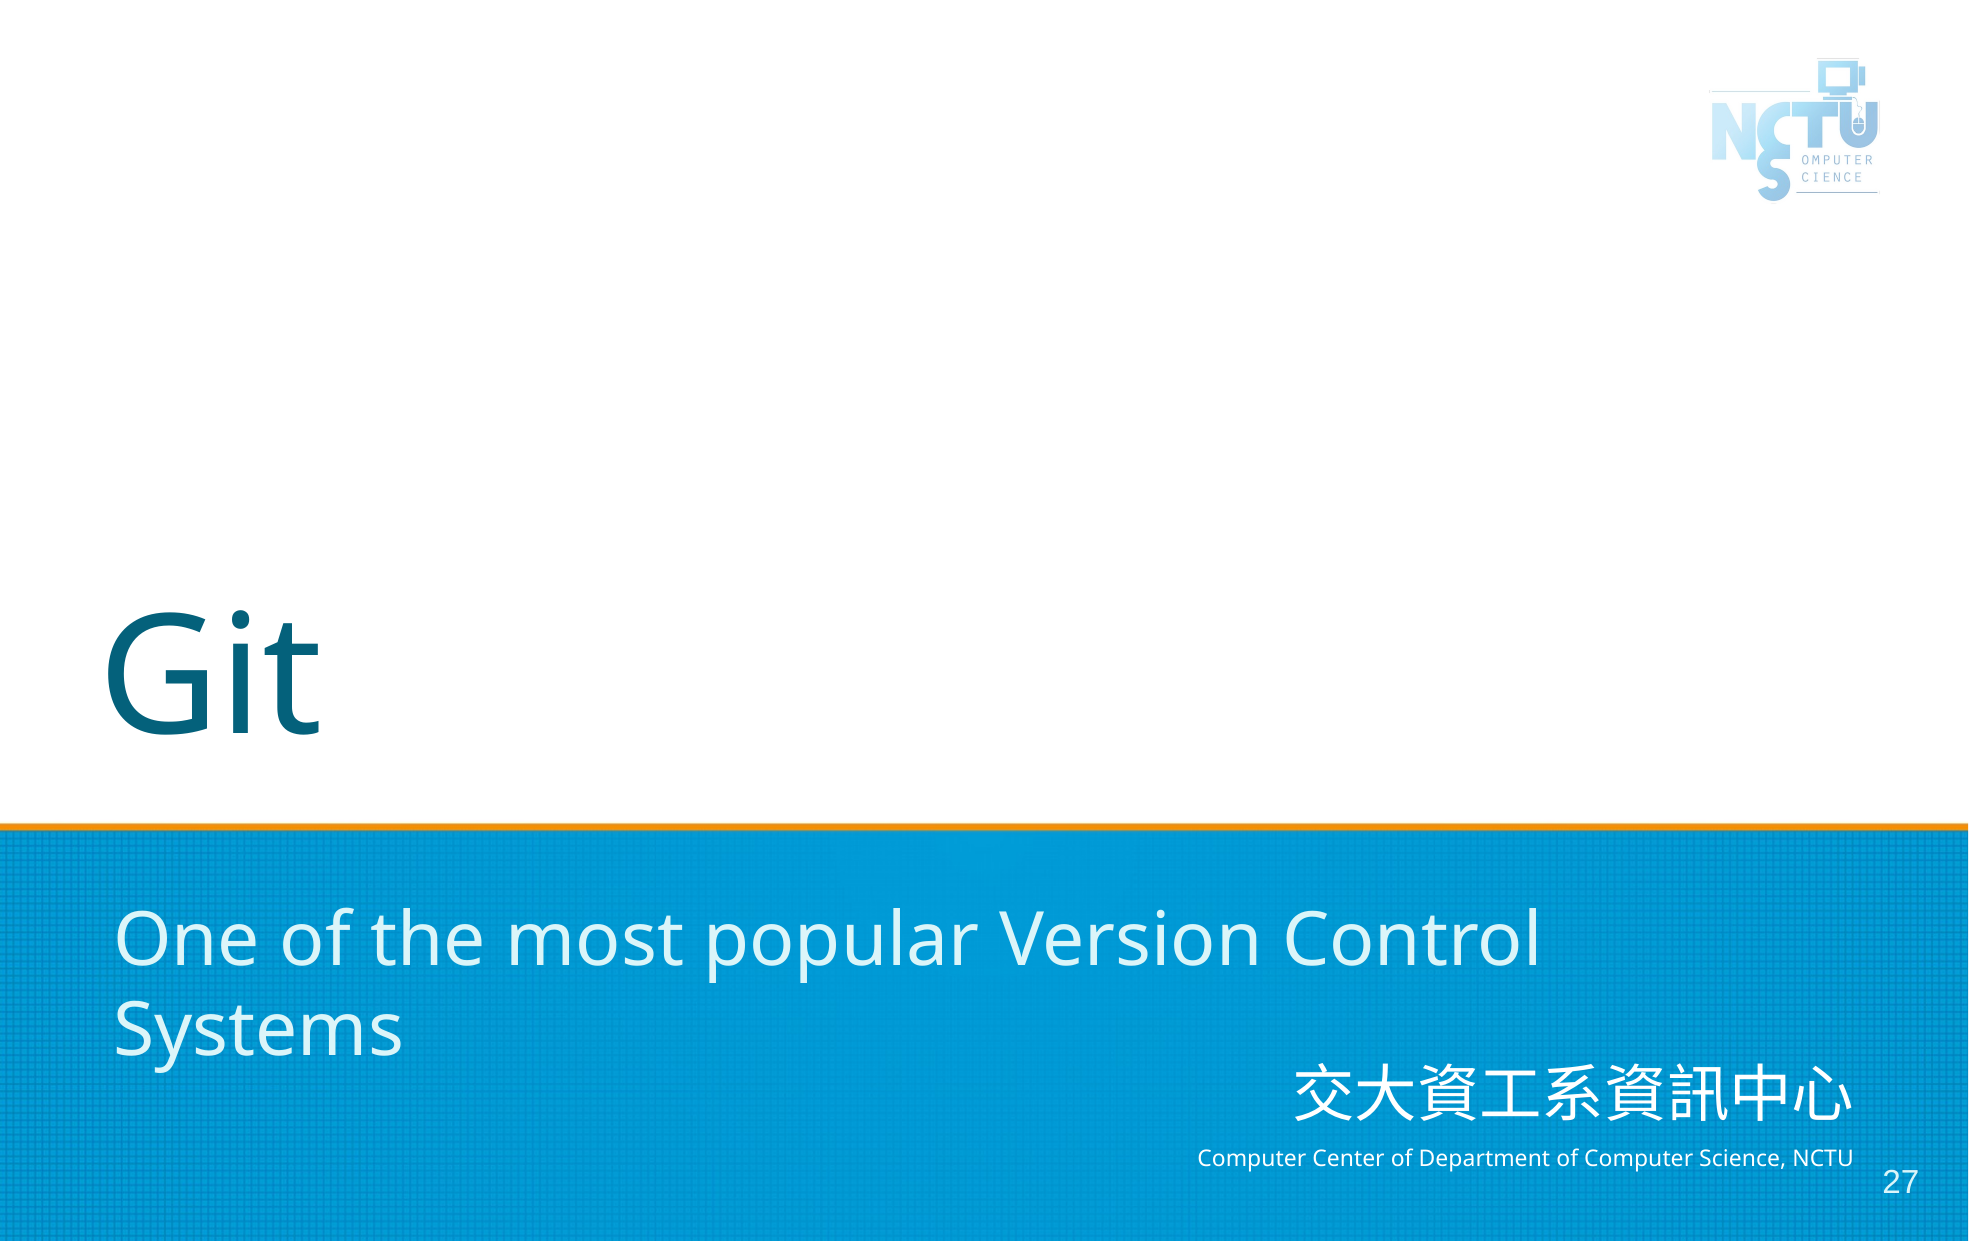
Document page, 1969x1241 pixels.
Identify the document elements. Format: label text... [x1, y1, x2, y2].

slide_number <number> [1841, 1145, 1960, 1241]
title Git [98, 559, 1870, 767]
picture [0, 0, 1969, 832]
subtitle One of the most popular Version Control Systems [98, 875, 1783, 1103]
